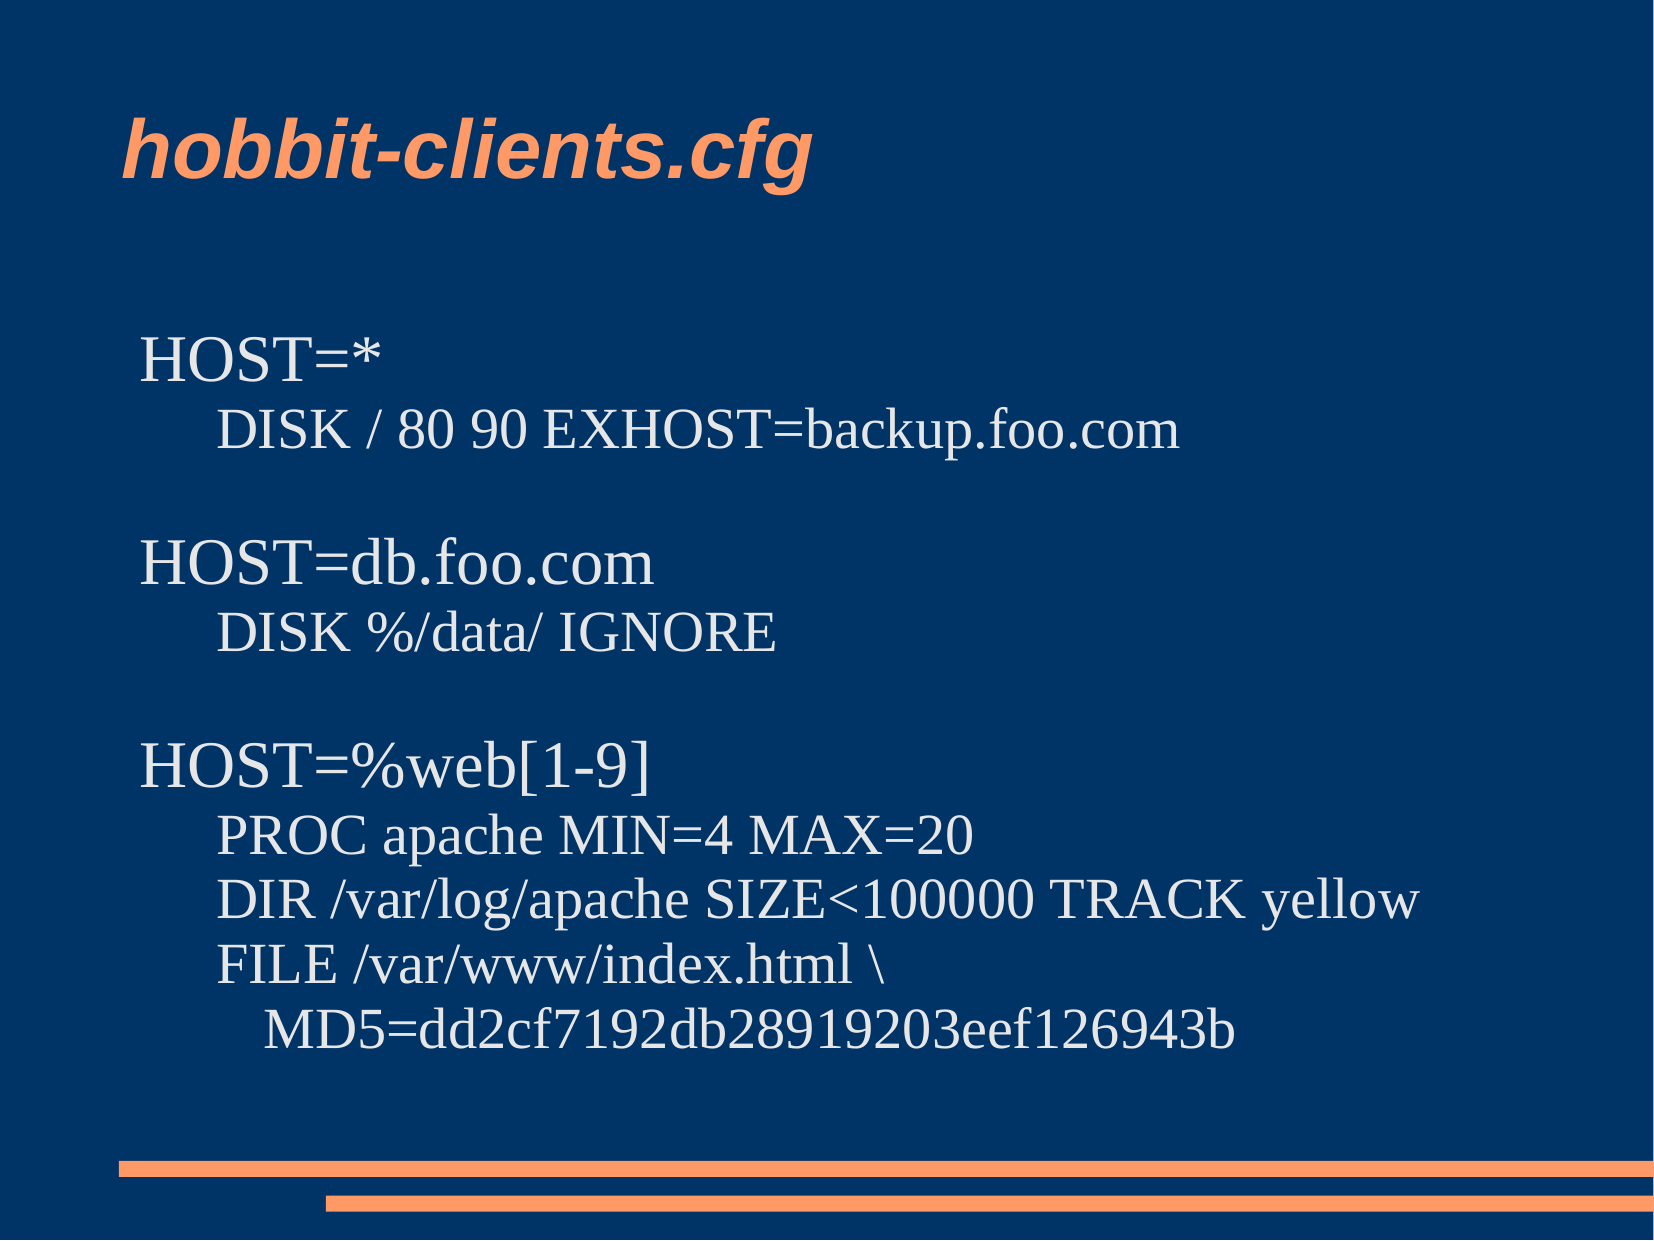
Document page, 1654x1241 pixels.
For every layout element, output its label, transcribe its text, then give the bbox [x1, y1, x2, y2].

list HOST=* DISK / 80 90 EXHOST=backup.foo.com HOST=db.foo.com DISK %/data/ IGNORE HOST=%web[1-9] PROC apache MIN=4 MAX=20 DIR /var/log/apache SIZE<100000 TRACK yellow FILE /var/www/index.html \ MD5=dd2cf7192db28919203eef126943b [121, 322, 1561, 1241]
title hobbit-clients.cfg [121, 46, 1534, 254]
